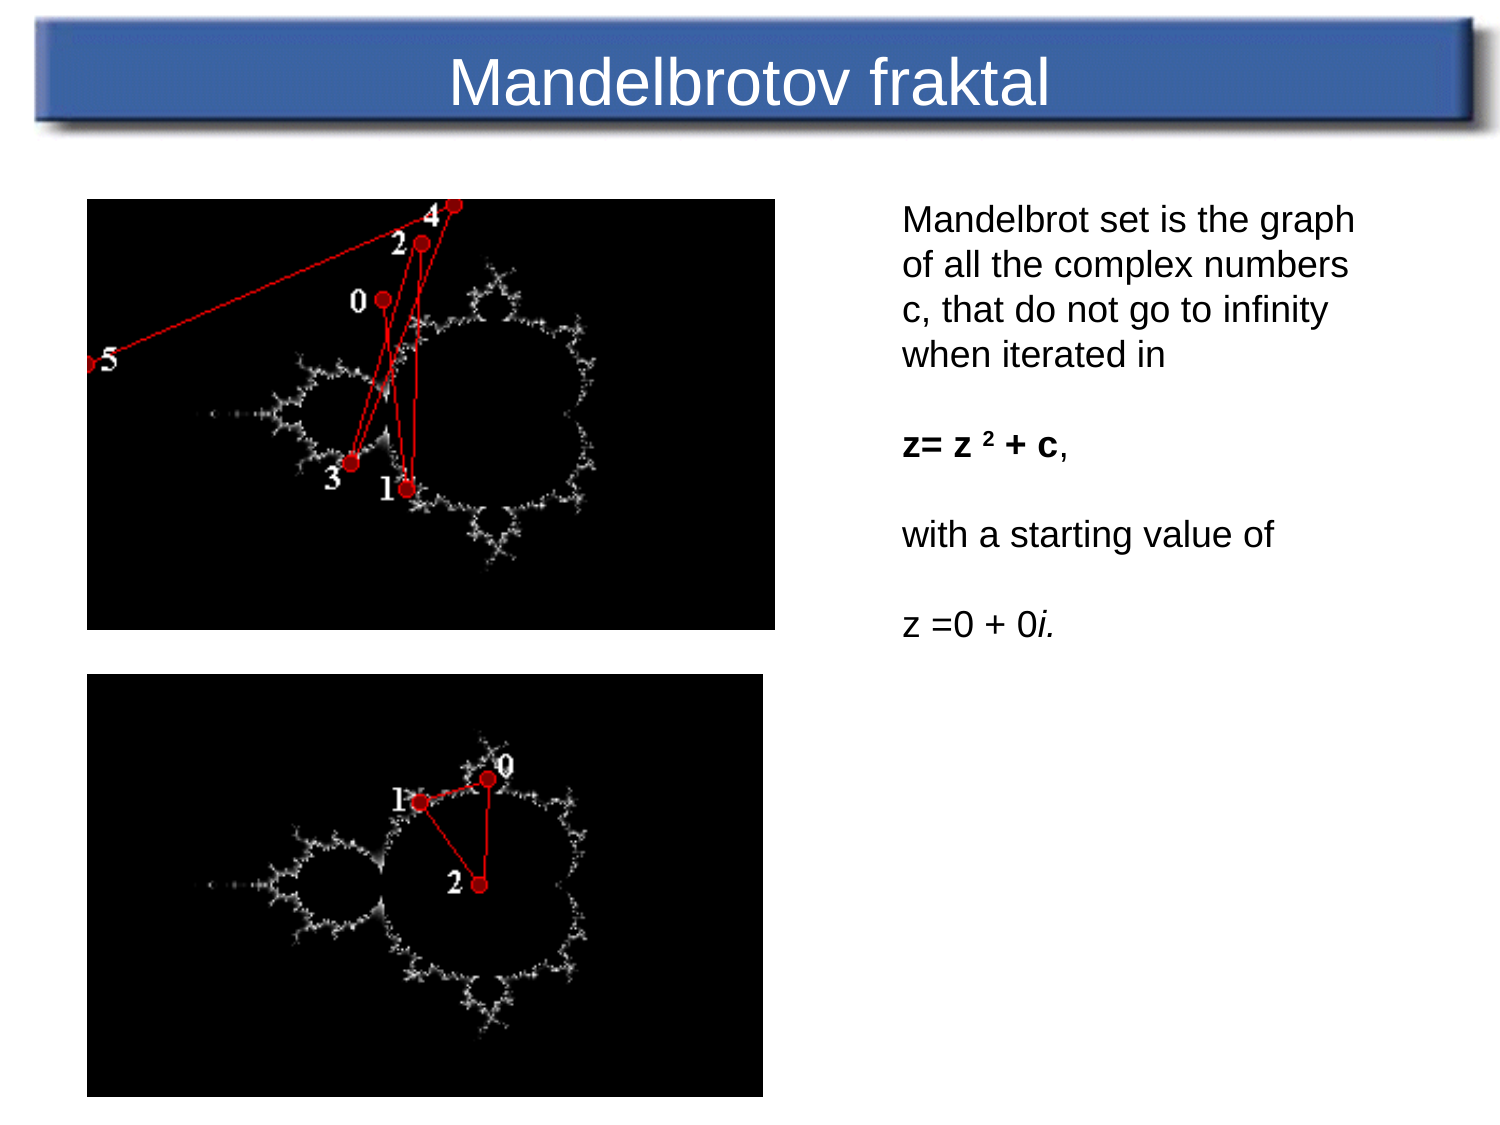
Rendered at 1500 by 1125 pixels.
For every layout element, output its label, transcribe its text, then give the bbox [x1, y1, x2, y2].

picture [87, 199, 775, 630]
picture [33, 14, 1500, 141]
title Mandelbrotov fraktal [75, 31, 1426, 127]
text_box Mandelbrot set is the graph of all the complex numbers c, that do not go to infinity when iterated in z= z 2 + c, with a starting value of z =0 + 0i. [887, 187, 1388, 653]
picture [87, 674, 763, 1097]
